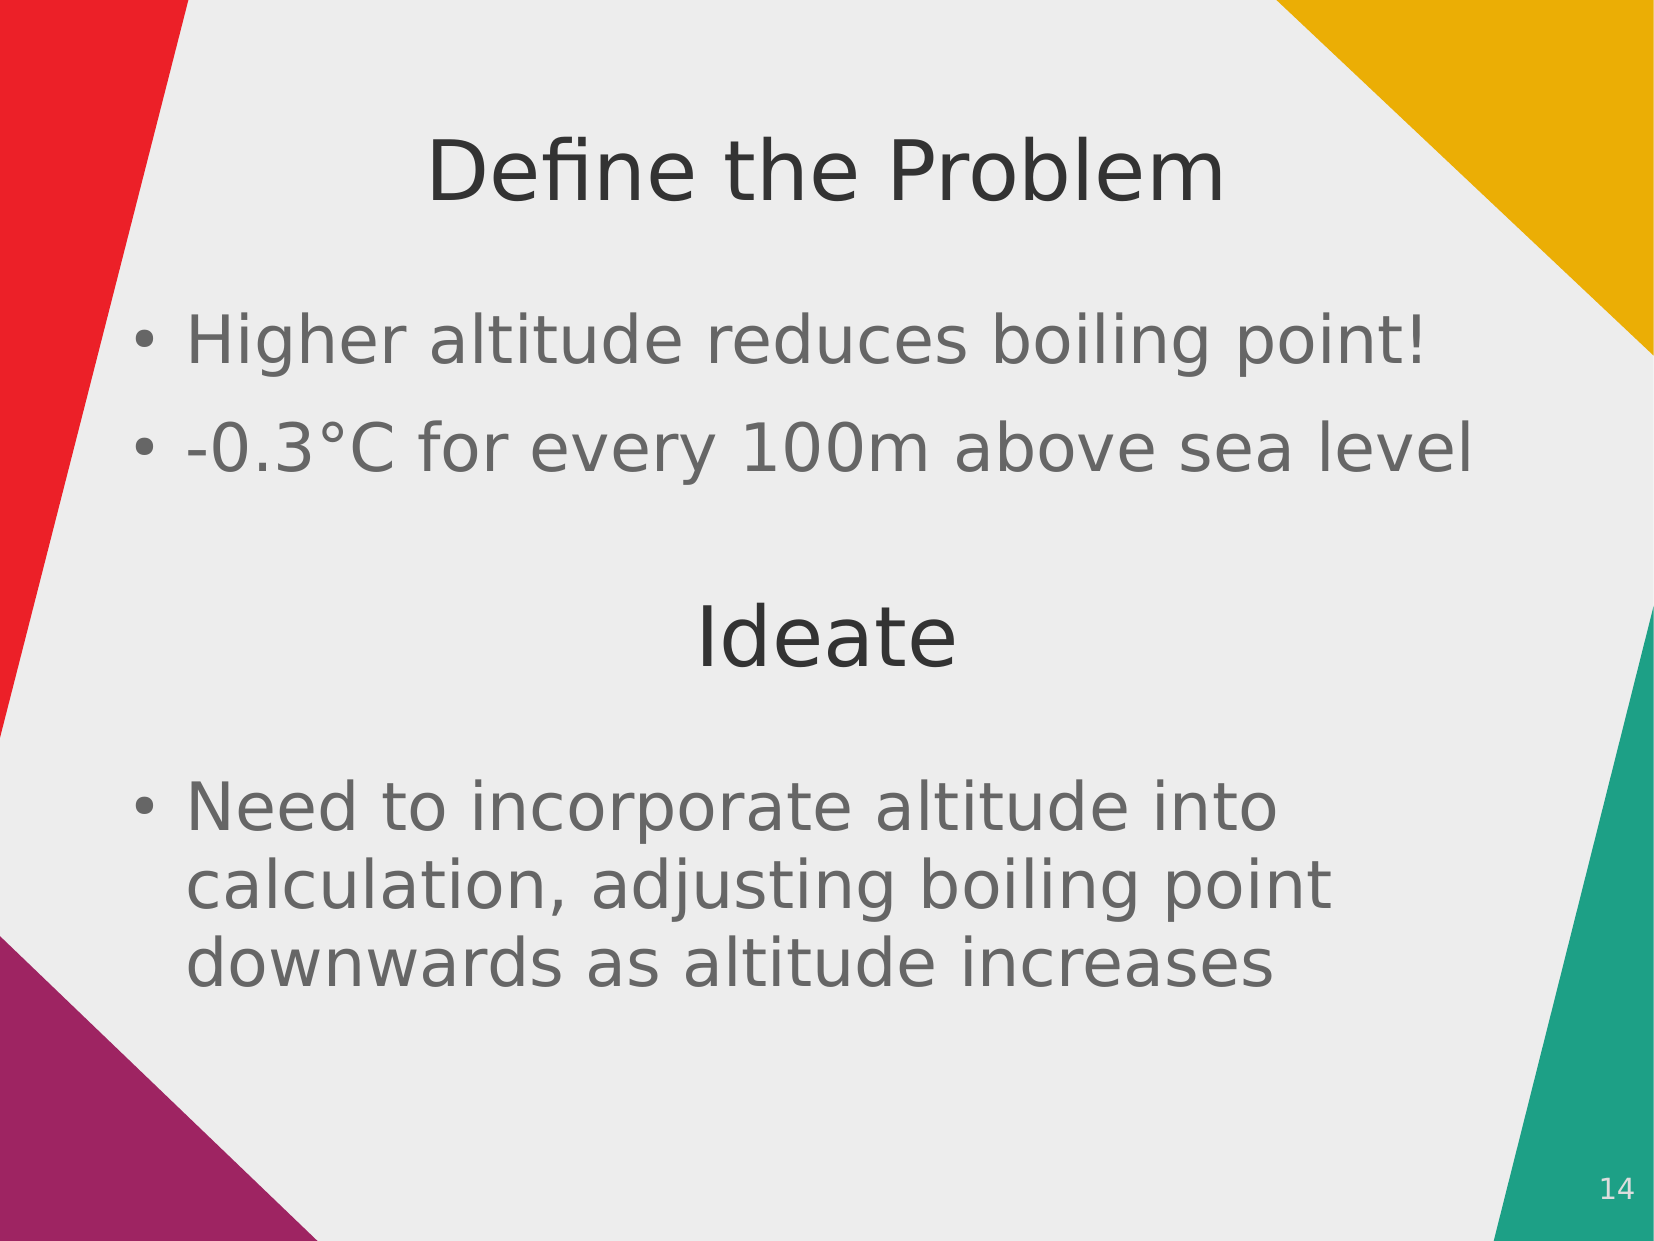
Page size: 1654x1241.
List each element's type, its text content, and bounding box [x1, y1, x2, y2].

list Higher altitude reduces boiling point! -0.3°C for every 100m above sea level [114, 302, 1539, 520]
title Define the Problem [114, 73, 1539, 271]
title Ideate [114, 539, 1539, 737]
list Need to incorporate altitude into calculation, adjusting boiling point downwards as altitude increases [114, 768, 1539, 1046]
